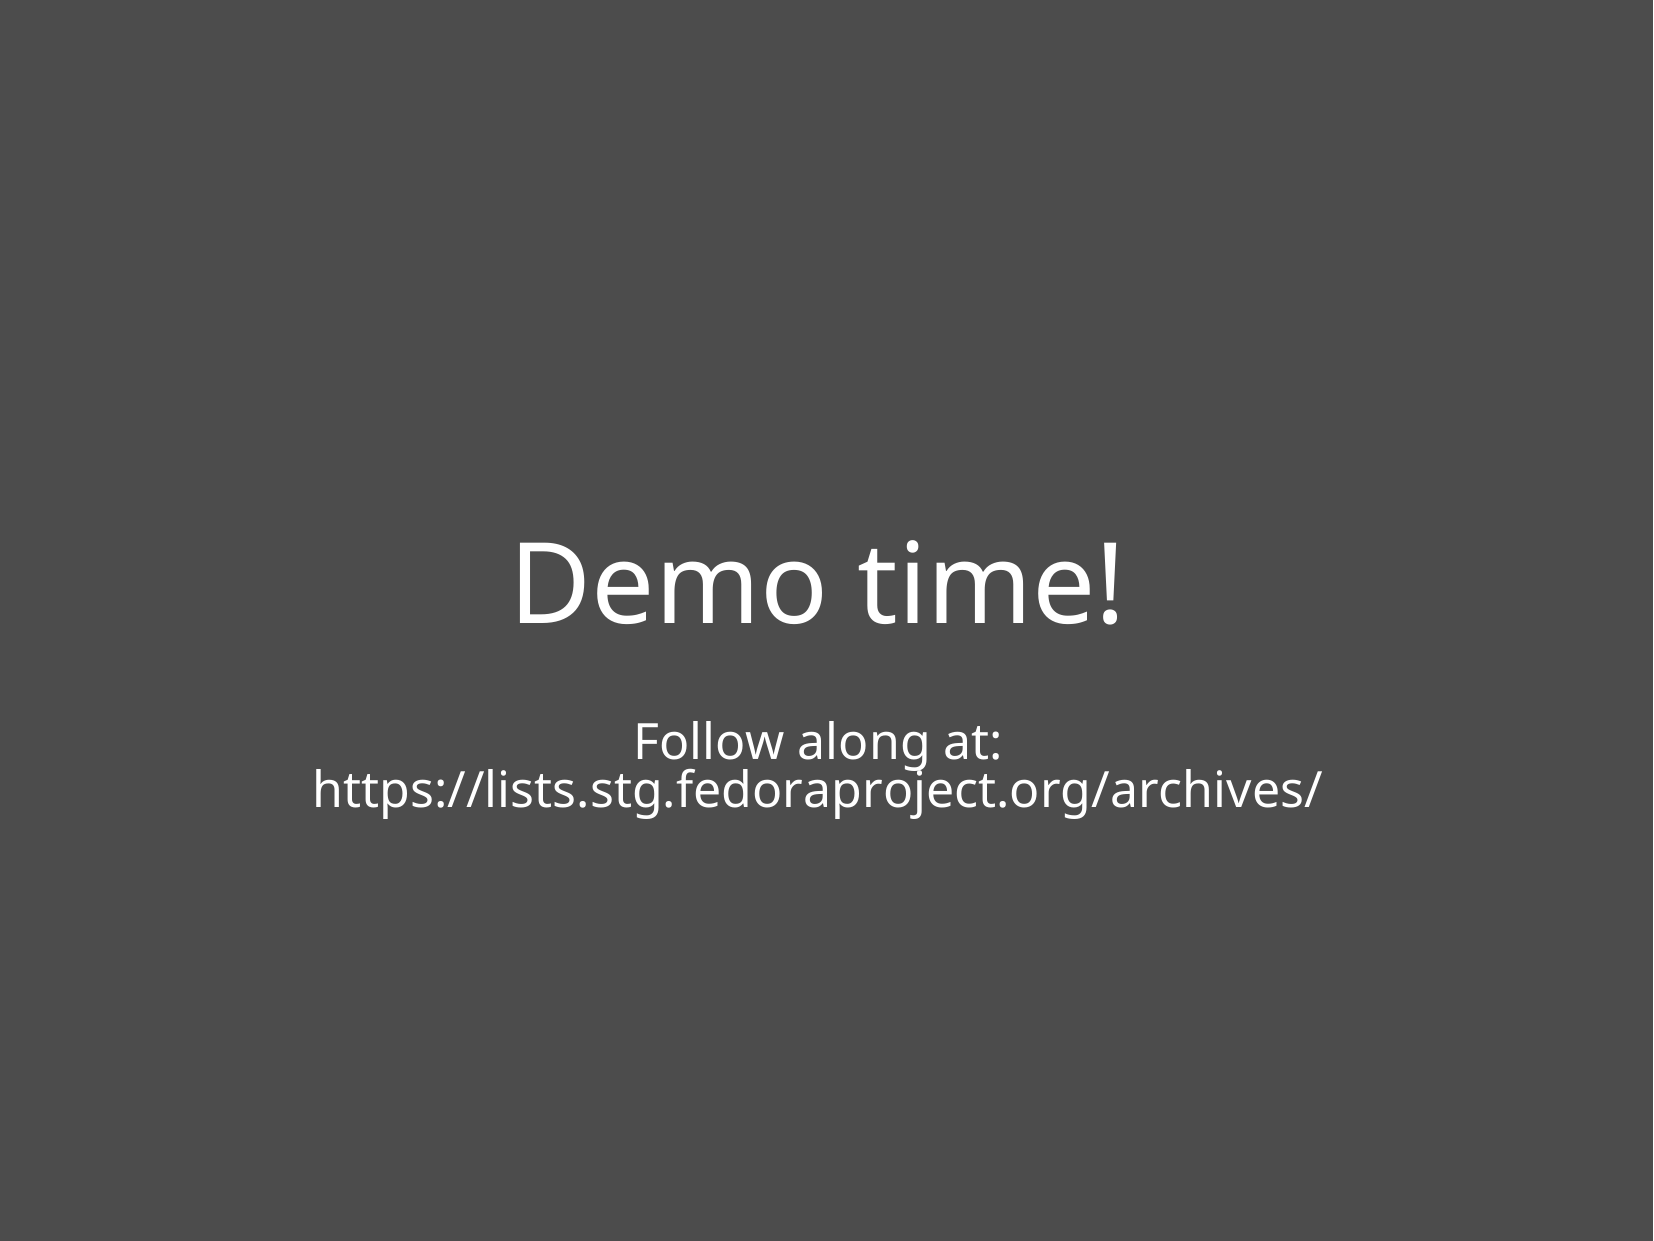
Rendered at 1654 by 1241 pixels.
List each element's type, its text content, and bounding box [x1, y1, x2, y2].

title Demo time! [112, 488, 1524, 665]
title Follow along at: https://lists.stg.fedoraproject.org/archives/ [112, 665, 1524, 873]
